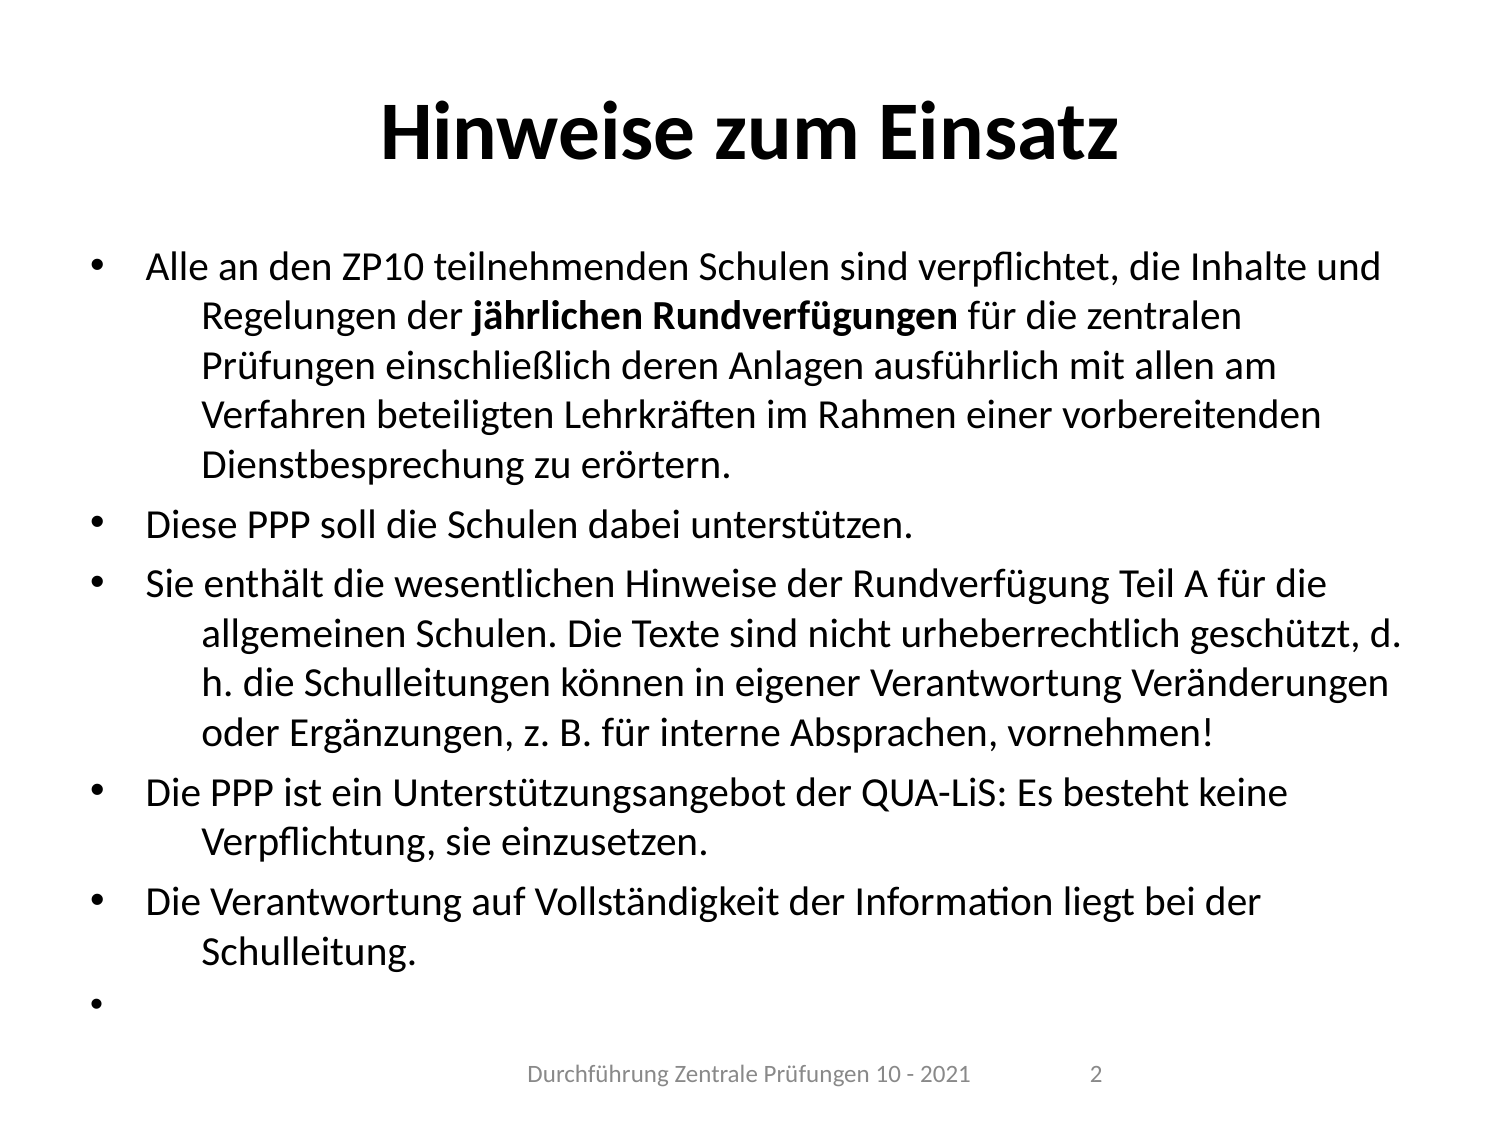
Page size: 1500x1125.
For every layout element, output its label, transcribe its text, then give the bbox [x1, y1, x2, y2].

text_box 2 [1074, 1042, 1426, 1103]
text_box Durchführung Zentrale Prüfungen 10 - 2021 [512, 1042, 988, 1103]
list Alle an den ZP10 teilnehmenden Schulen sind verpflichtet, die Inhalte und Regelungen der jährlichen Rundverfügungen für die zentralen Prüfungen einschließlich deren Anlagen ausführlich mit allen am Verfahren beteiligten Lehrkräften im Rahmen einer vorbereitenden Dienstbesprechung zu erörtern. Diese PPP soll die Schulen dabei unterstützen. Sie enthält die wesentlichen Hinweise der Rundverfügung Teil A für die allgemeinen Schulen. Die Texte sind nicht urheberrechtlich geschützt, d. h. die Schulleitungen können in eigener Verantwortung Veränderungen oder Ergänzungen, z. B. für interne Absprachen, vornehmen! Die PPP ist ein Unterstützungsangebot der QUA-LiS: Es besteht keine Verpflichtung, sie einzusetzen. Die Verantwortung auf Vollständigkeit der Information liegt bei der Schulleitung. [75, 231, 1426, 1005]
title Hinweise zum Einsatz [75, 45, 1426, 209]
